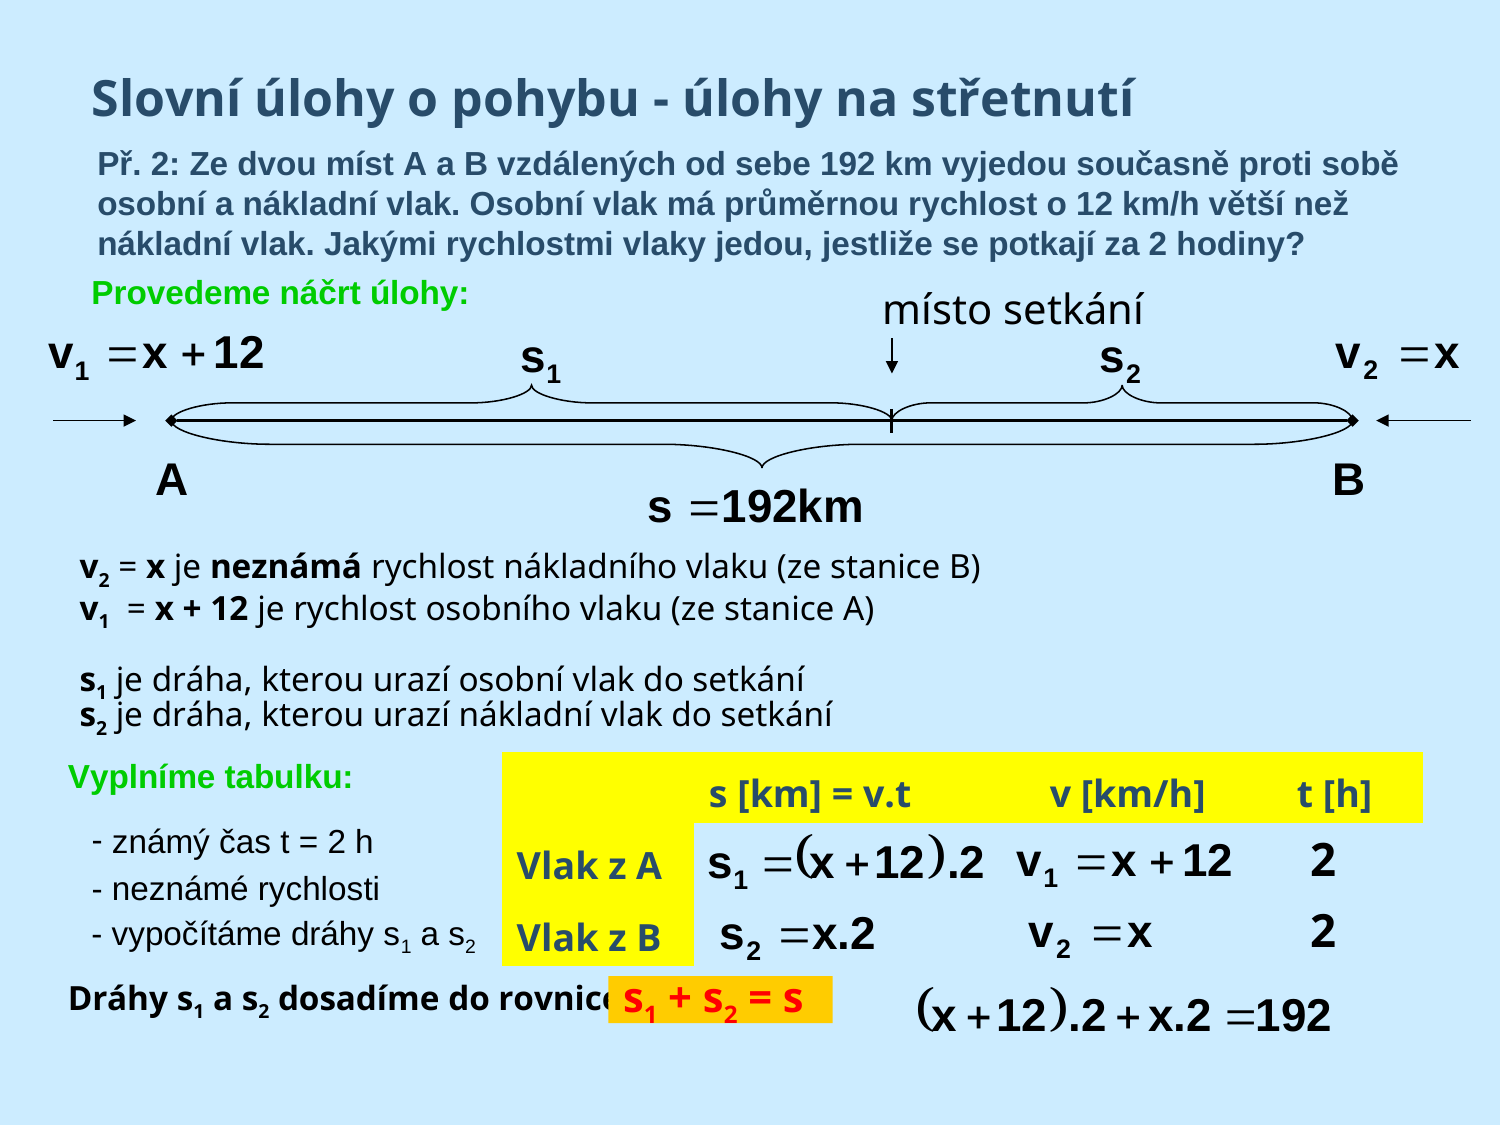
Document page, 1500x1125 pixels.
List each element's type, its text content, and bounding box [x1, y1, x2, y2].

table_header s [km] = v.t [694, 752, 1010, 823]
chart [1305, 904, 1344, 955]
table_cell Vlak z A [502, 823, 694, 895]
text_box s1 + s2 = s [608, 976, 833, 1024]
chart [147, 453, 198, 504]
table_header t [h] [1246, 752, 1423, 823]
table_cell [694, 823, 1010, 895]
text_box s2 je dráha, kterou urazí nákladní vlak do setkání [64, 680, 1105, 752]
chart [1092, 338, 1150, 392]
table_cell [1010, 823, 1246, 895]
chart [910, 985, 1342, 1052]
chart [1305, 834, 1344, 884]
text_box Vyplníme tabulku: [53, 739, 491, 811]
table_header v [km/h] [1010, 752, 1246, 823]
chart [1328, 453, 1375, 504]
text_box v1 = x + 12 je rychlost osobního vlaku (ze stanice A) [64, 598, 1424, 646]
chart [640, 479, 873, 534]
text_box - neznámé rychlosti [76, 857, 443, 904]
text_box známý čas t = 2 h [76, 810, 443, 857]
chart [1009, 834, 1243, 896]
text_box s1 je dráha, kterou urazí osobní vlak do setkání [64, 646, 1105, 680]
table_cell Vlak z B [502, 895, 694, 966]
text_box Slovní úlohy o pohybu - úlohy na střetnutí [76, 42, 1424, 150]
text_box Provedeme náčrt úlohy: [76, 255, 514, 327]
text_box v2 = x je neznámá rychlost nákladního vlaku (ze stanice B) [64, 538, 1424, 598]
text_box místo setkání [868, 278, 1152, 338]
table_cell [1246, 895, 1423, 966]
chart [41, 326, 274, 388]
table_cell [1010, 895, 1246, 966]
text_box Př. 2: Ze dvou míst A a B vzdálených od sebe 192 km vyjedou současně proti sobě osobní a nákladní vlak. Osobní vlak má průměrnou rychlost o 12 km/h větší než nákladní vlak. Jakými rychlostmi vlaky jedou, jestliže se potkají za 2 hodiny? [82, 137, 1424, 268]
text_box Dráhy s1 a s2 dosadíme do rovnice [53, 964, 597, 1035]
table_cell [1246, 823, 1423, 895]
chart [513, 326, 568, 392]
table_cell [694, 895, 1010, 966]
chart [1328, 326, 1471, 388]
chart [700, 832, 995, 898]
chart [712, 903, 885, 969]
chart [1021, 904, 1164, 967]
table_header [502, 752, 694, 823]
text_box - vypočítáme dráhy s1 a s2 [76, 904, 514, 964]
